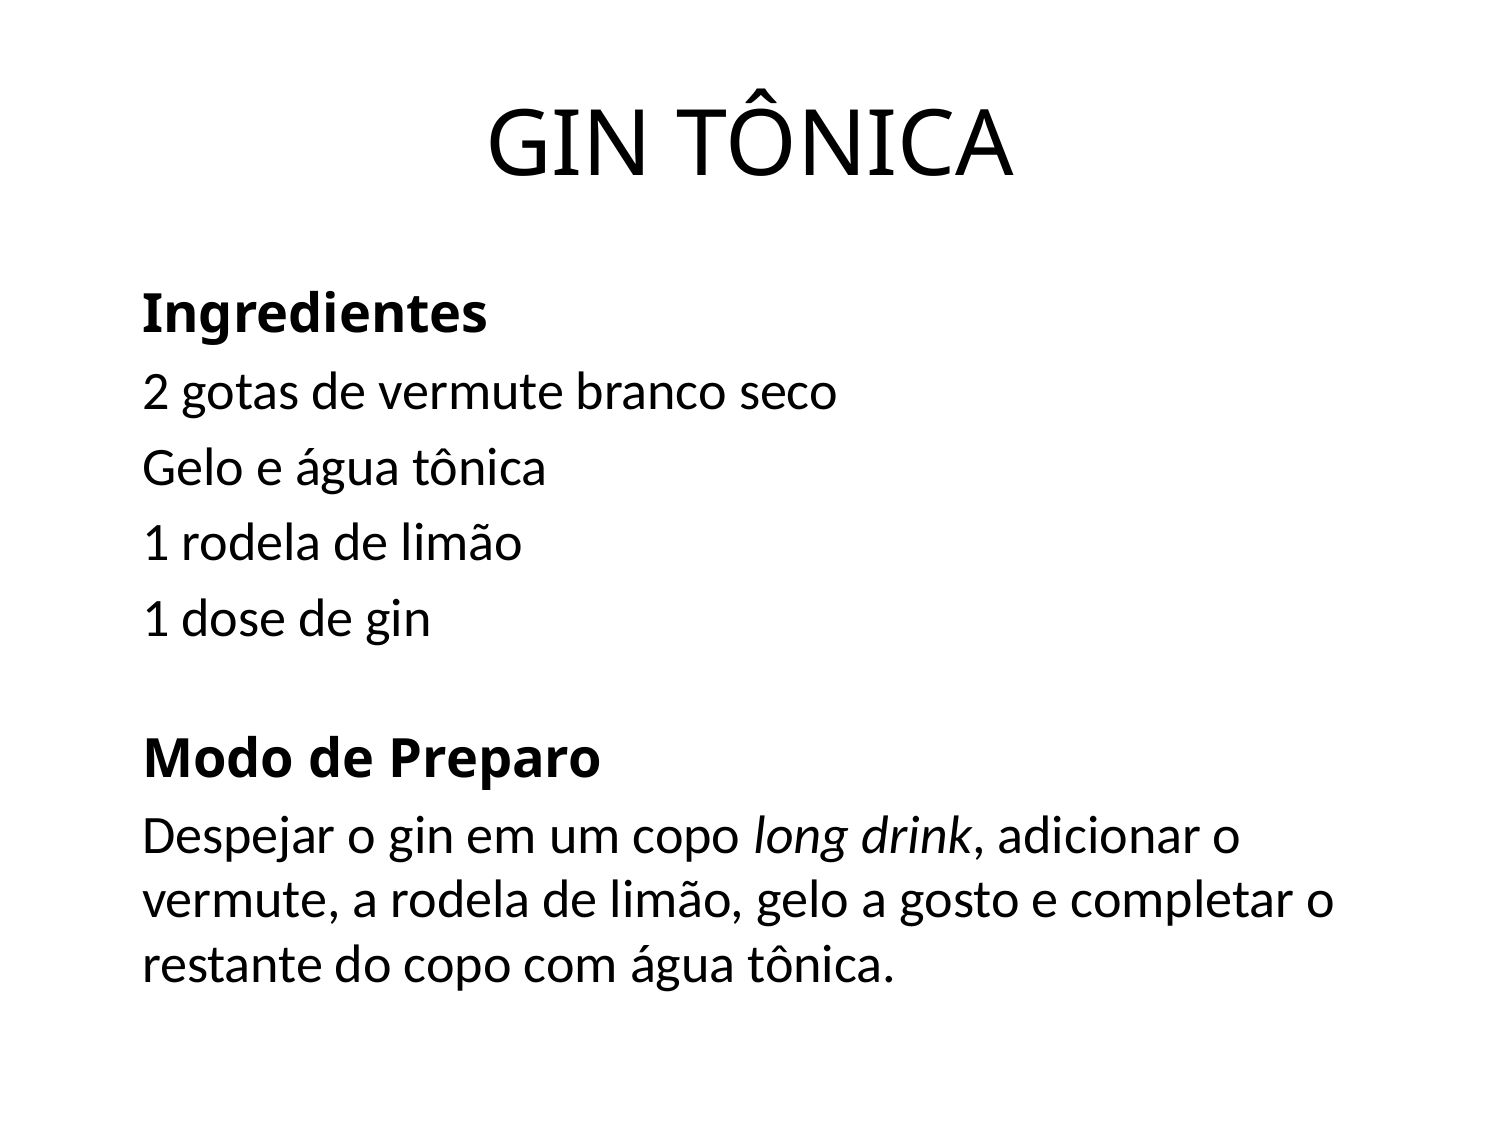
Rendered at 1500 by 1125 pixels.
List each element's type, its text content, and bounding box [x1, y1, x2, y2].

list Ingredientes 2 gotas de vermute branco seco Gelo e água tônica 1 rodela de limão 1 dose de gin Modo de Preparo Despejar o gin em um copo long drink, adicionar o vermute, a rodela de limão, gelo a gosto e completar o restante do copo com água tônica. [75, 262, 1425, 1005]
title GIN TÔNICA [75, 45, 1425, 233]
